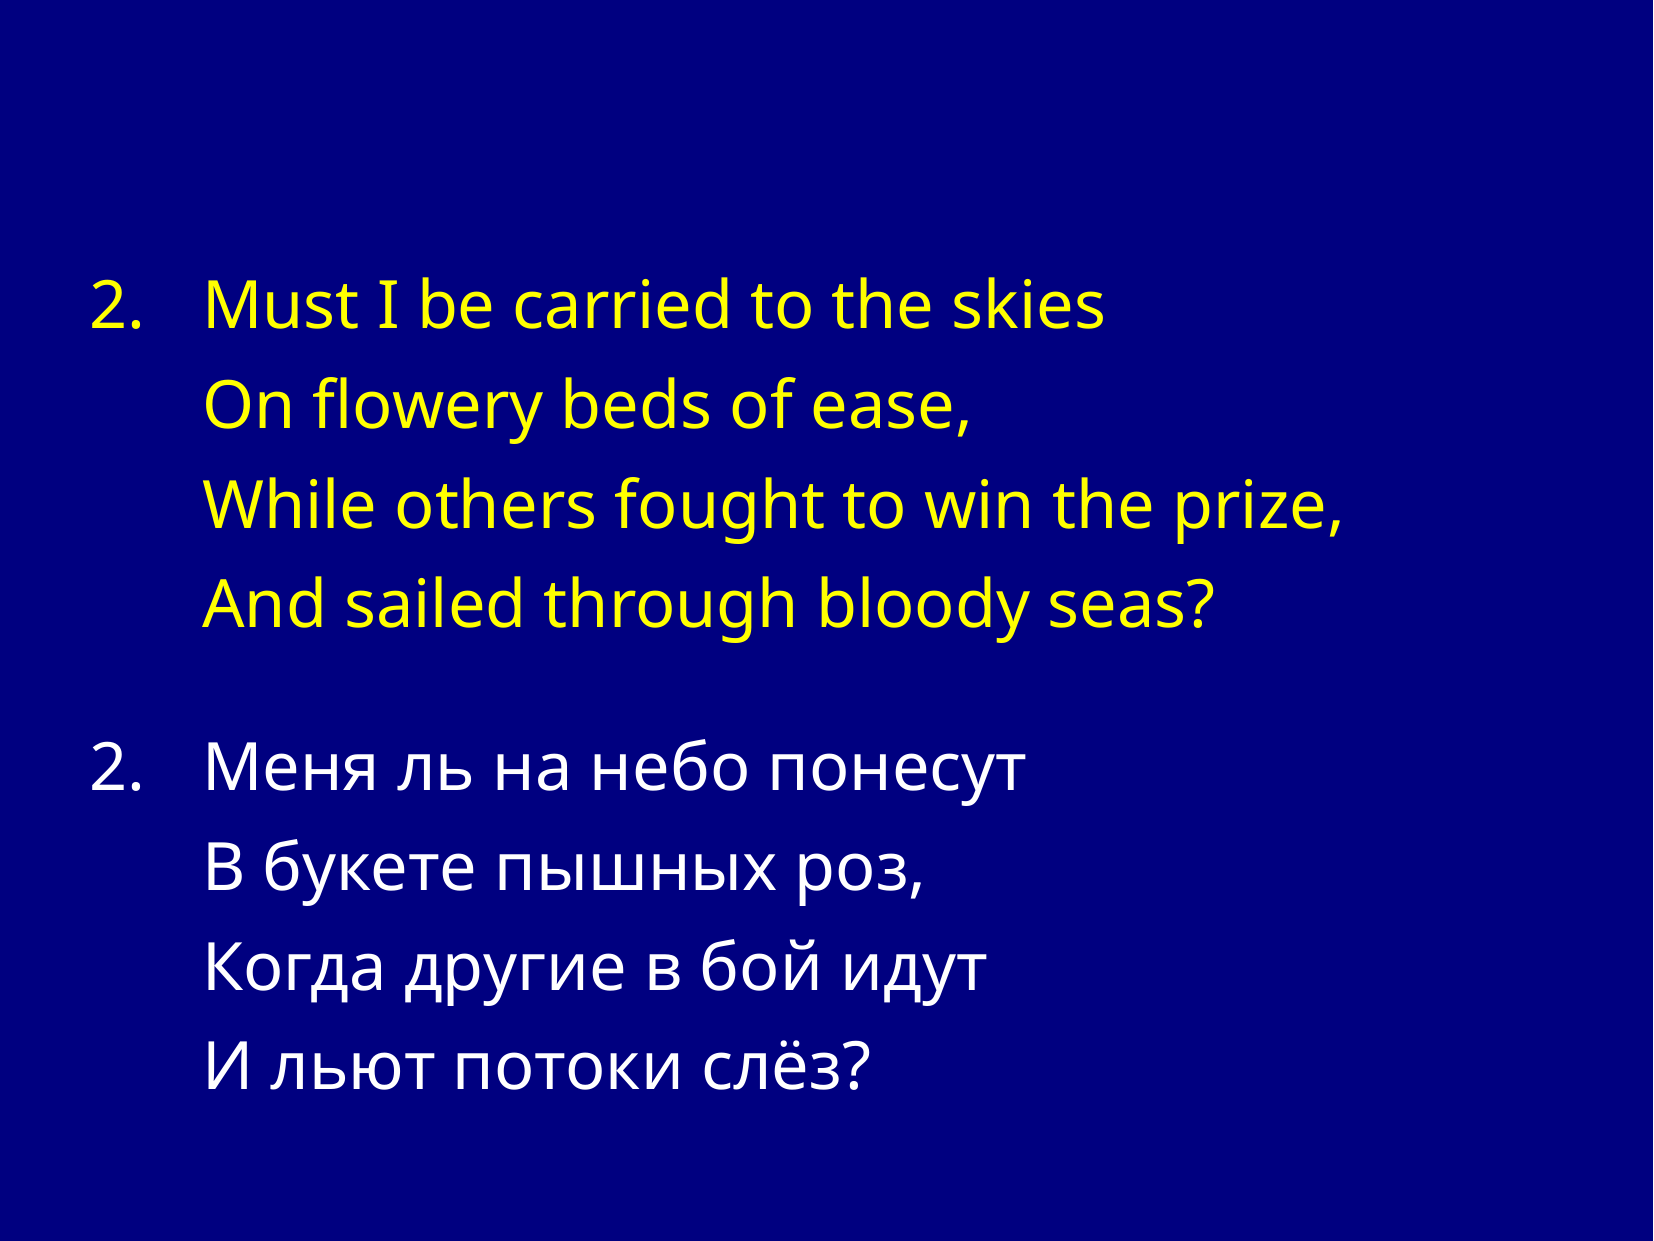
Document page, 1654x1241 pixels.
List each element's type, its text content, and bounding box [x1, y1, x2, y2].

text_box 2. Меня ль на небо понесут В букете пышных роз, Когда другие в бой идут И льют потоки слёз? [75, 412, 1576, 1163]
text_box 2. Must I be carried to the skies On flowery beds of ease, While others fought to win the prize, And sailed through bloody seas? [75, 150, 1576, 412]
